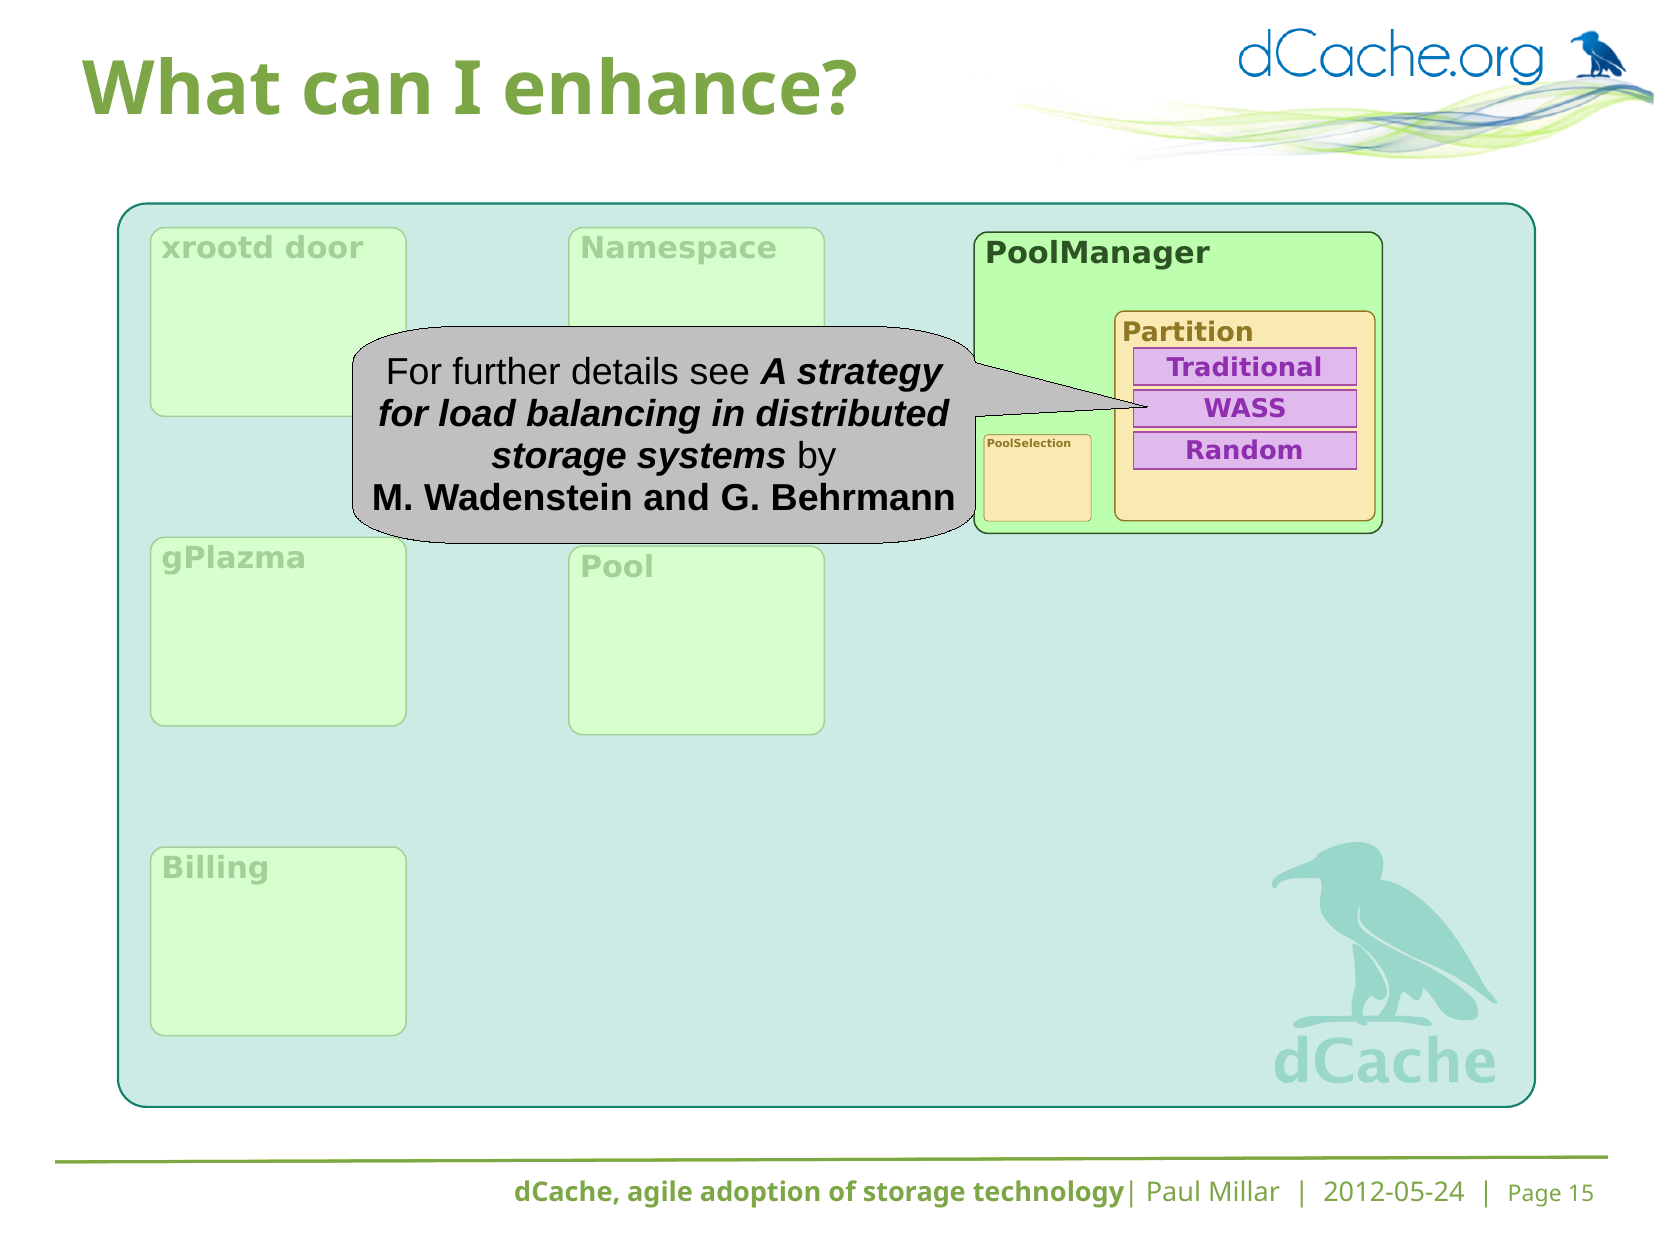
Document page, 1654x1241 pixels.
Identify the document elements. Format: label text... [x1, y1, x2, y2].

title What can I enhance? [82, 37, 1605, 134]
picture [115, 201, 1538, 1110]
picture [956, 16, 1654, 169]
text_box For further details see A strategy for load balancing in distributed storage systems by M. Wadenstein and G. Behrmann [352, 326, 1148, 544]
